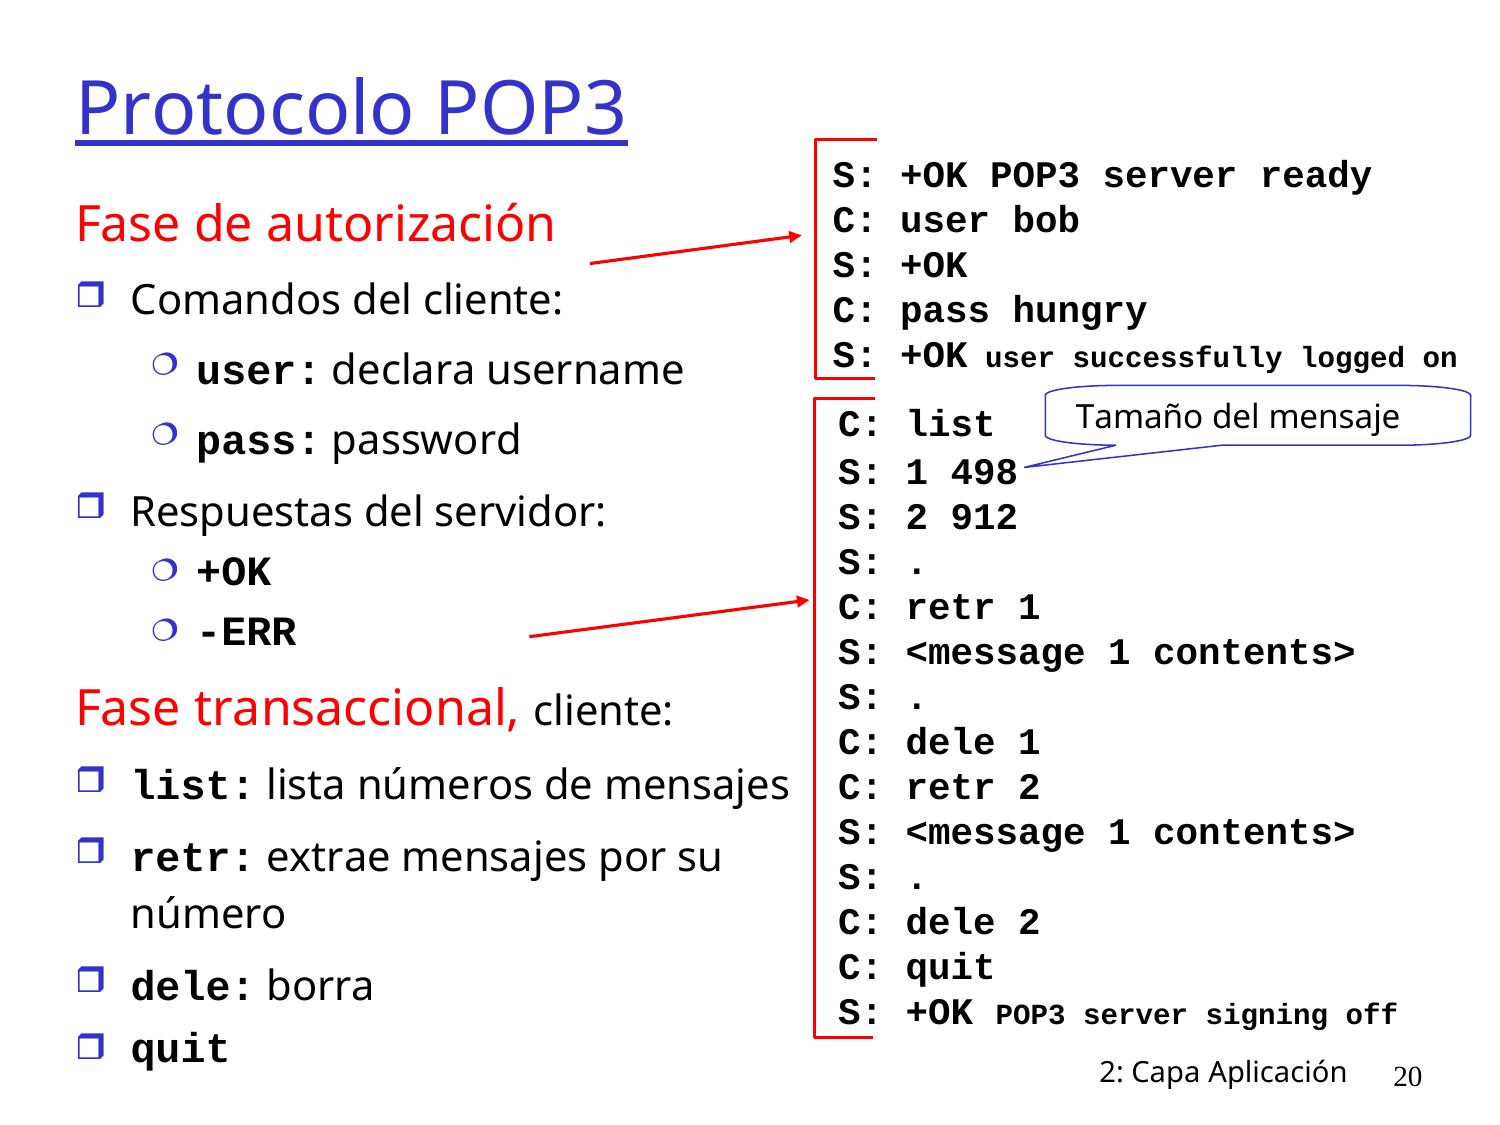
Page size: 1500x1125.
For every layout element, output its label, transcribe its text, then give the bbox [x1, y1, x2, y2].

text_box Tamaño del mensaje [1024, 385, 1471, 468]
text_box S: +OK POP3 server ready C: user bob S: +OK C: pass hungry S: +OK user successfully logged on [826, 96, 1473, 383]
text_box C: list S: 1 498 S: 2 912 S: . C: retr 1 S: <message 1 contents> S: . C: dele 1 C: retr 2 S: <message 1 contents> S: . C: dele 2 C: quit S: +OK POP3 server signing off [826, 383, 1414, 1040]
title Protocolo POP3 [75, 23, 1426, 188]
list Fase de autorización Comandos del cliente: user: declara username pass: password Respuestas del servidor: +OK -ERR Fase transaccional, cliente: list: lista números de mensajes retr: extrae mensajes por su número dele: borra quit [75, 187, 826, 1048]
